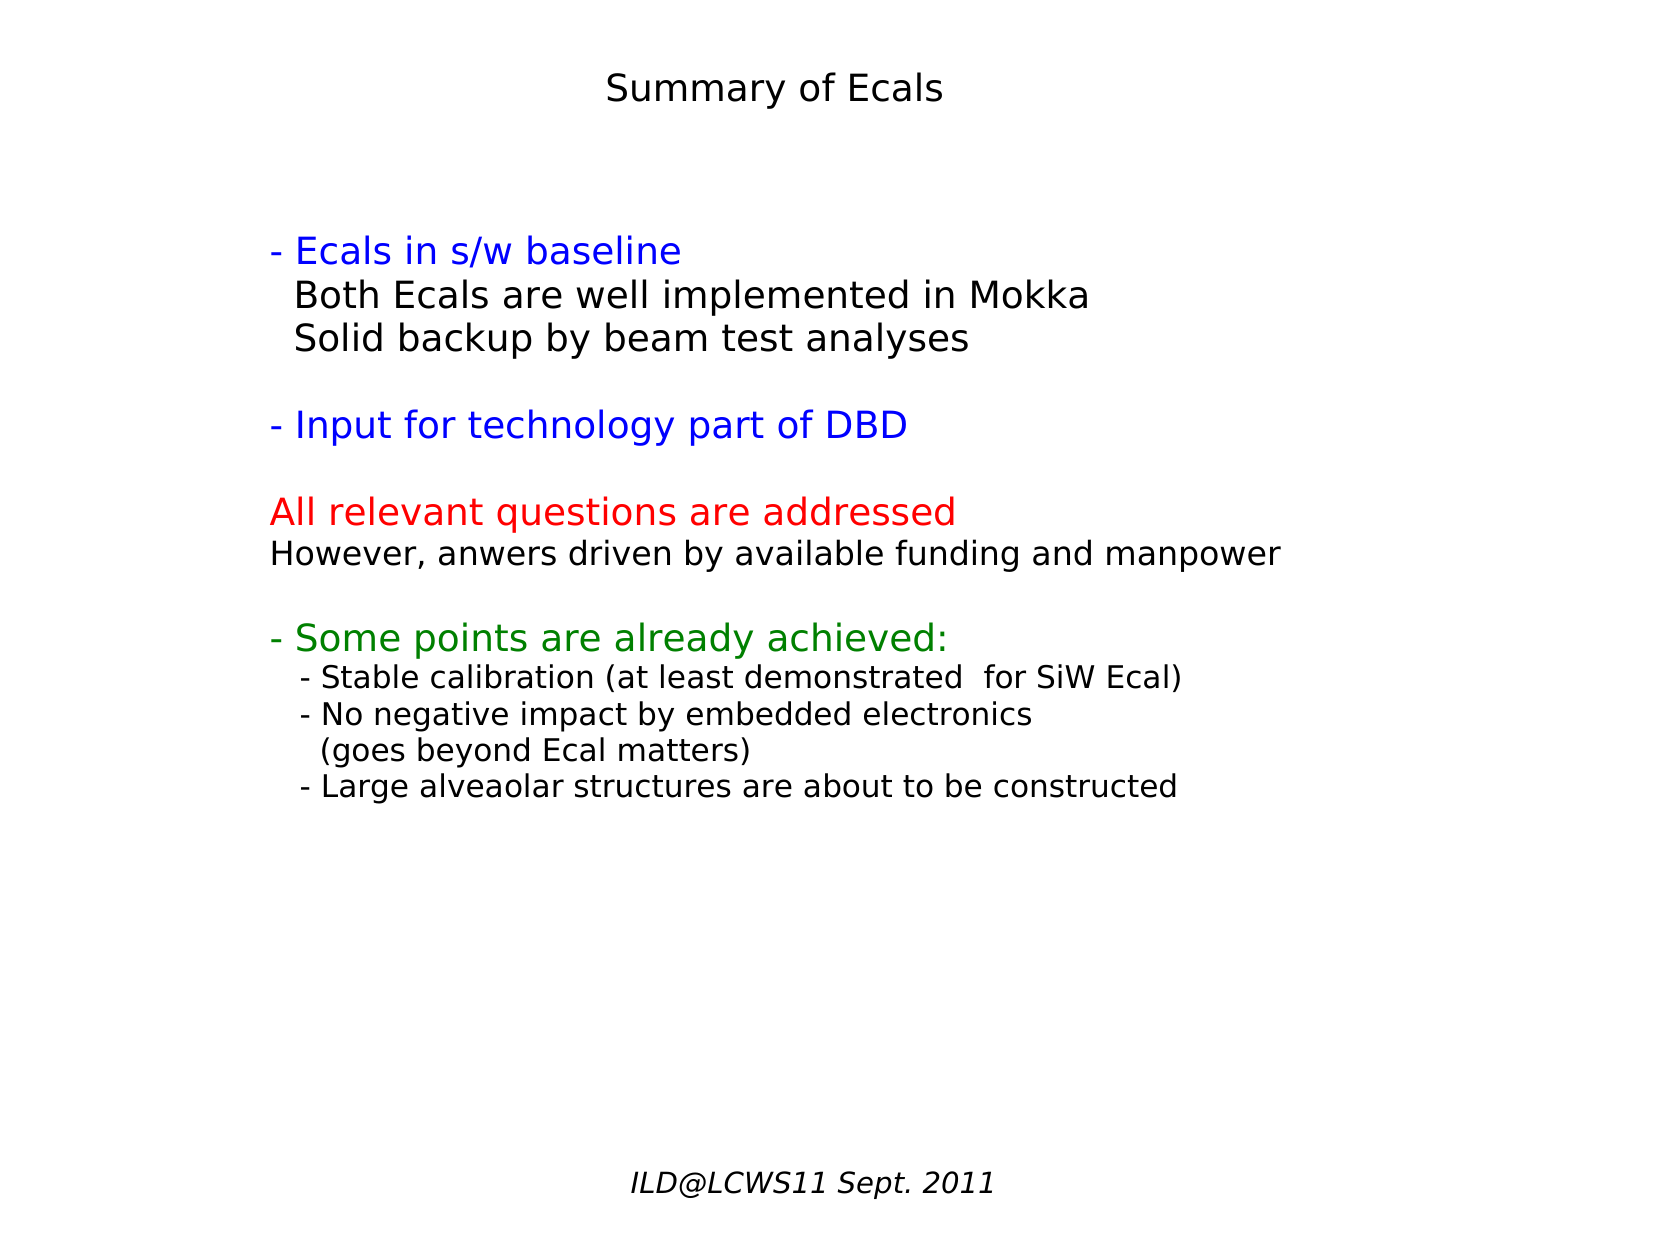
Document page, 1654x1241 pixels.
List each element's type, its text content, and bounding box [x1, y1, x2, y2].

text_box - Ecals in s/w baseline Both Ecals are well implemented in Mokka Solid backup by beam test analyses - Input for technology part of DBD All relevant questions are addressed However, anwers driven by available funding and manpower - Some points are already achieved: - Stable calibration (at least demonstrated for SiW Ecal) - No negative impact by embedded electronics (goes beyond Ecal matters) - Large alveaolar structures are about to be constructed [254, 222, 1300, 857]
text_box Summary of Ecals [590, 59, 959, 118]
